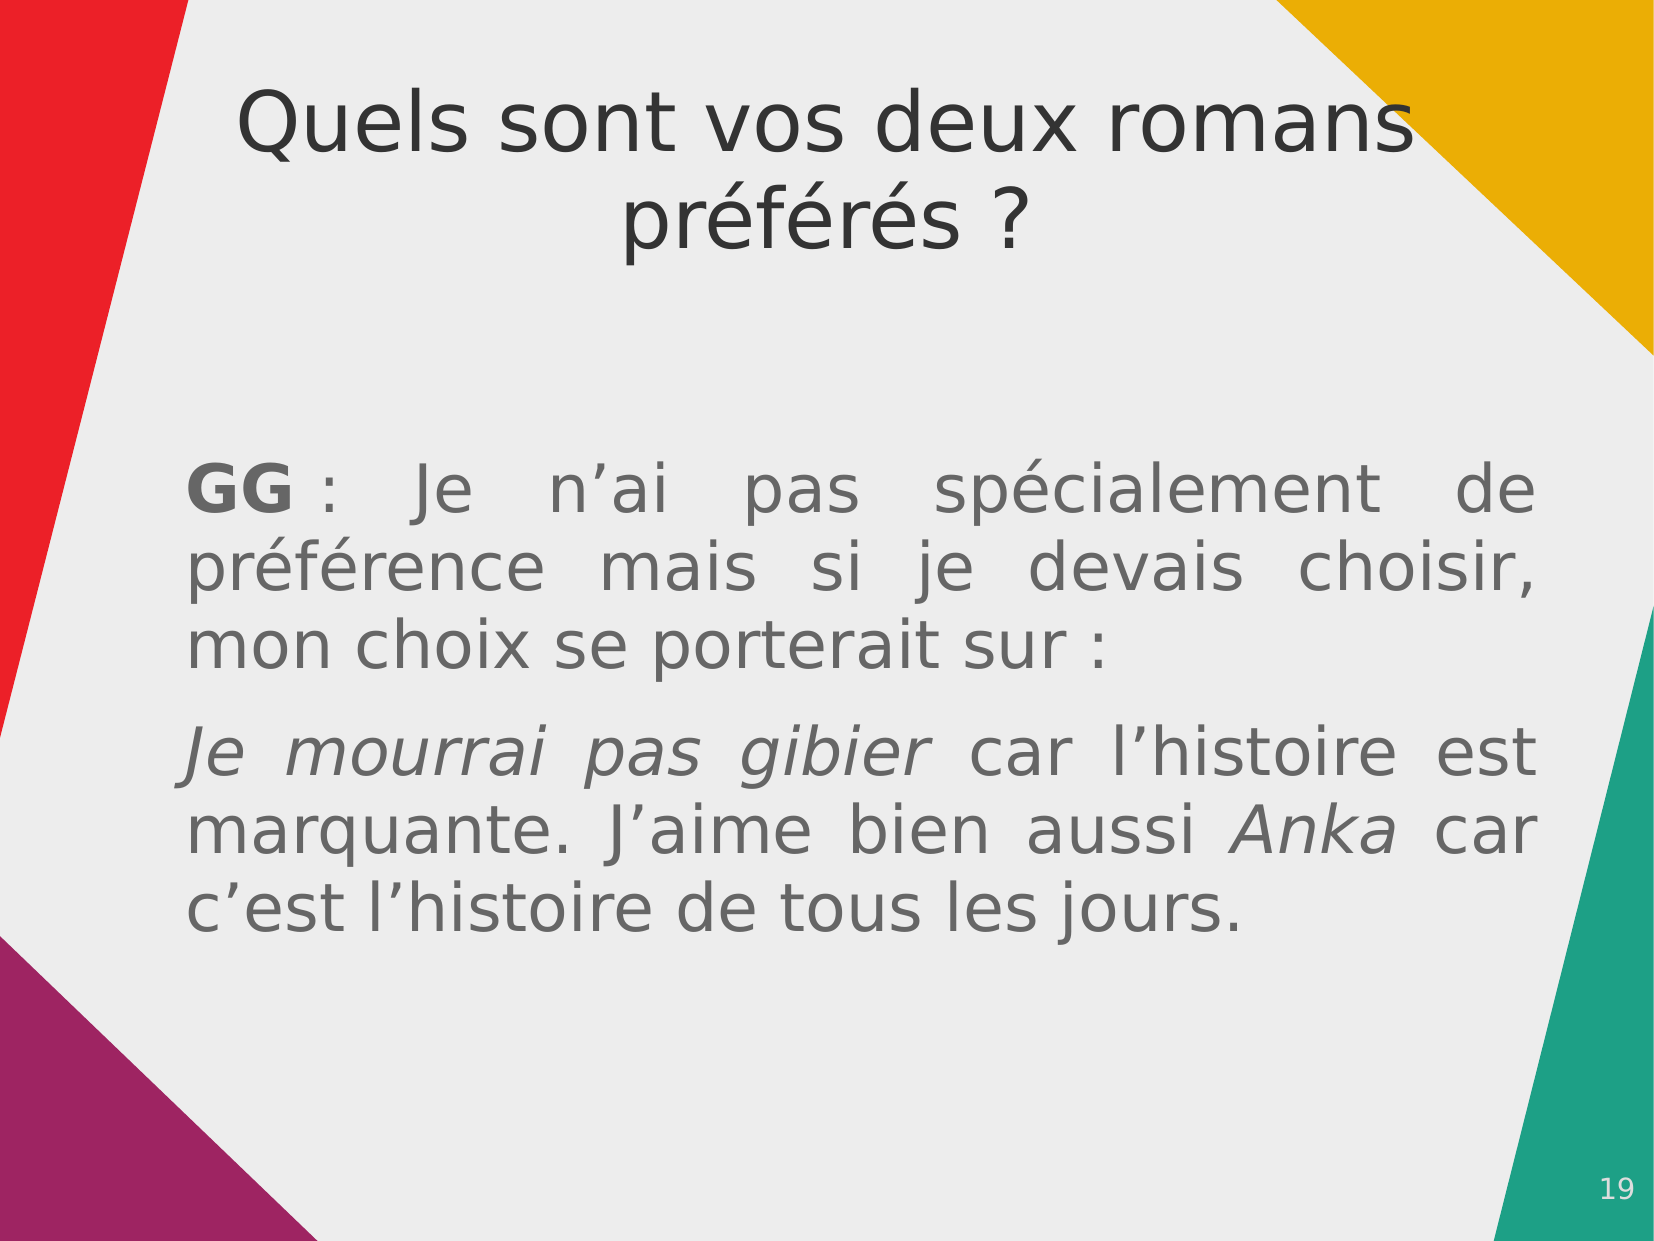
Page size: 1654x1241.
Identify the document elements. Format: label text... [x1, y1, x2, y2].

list GG : Je n’ai pas spécialement de préférence mais si je devais choisir, mon choix se porterait sur : Je mourrai pas gibier car l’histoire est marquante. J’aime bien aussi Anka car c’est l’histoire de tous les jours. [114, 450, 1539, 1182]
title Quels sont vos deux romans préférés ? [114, 73, 1539, 271]
